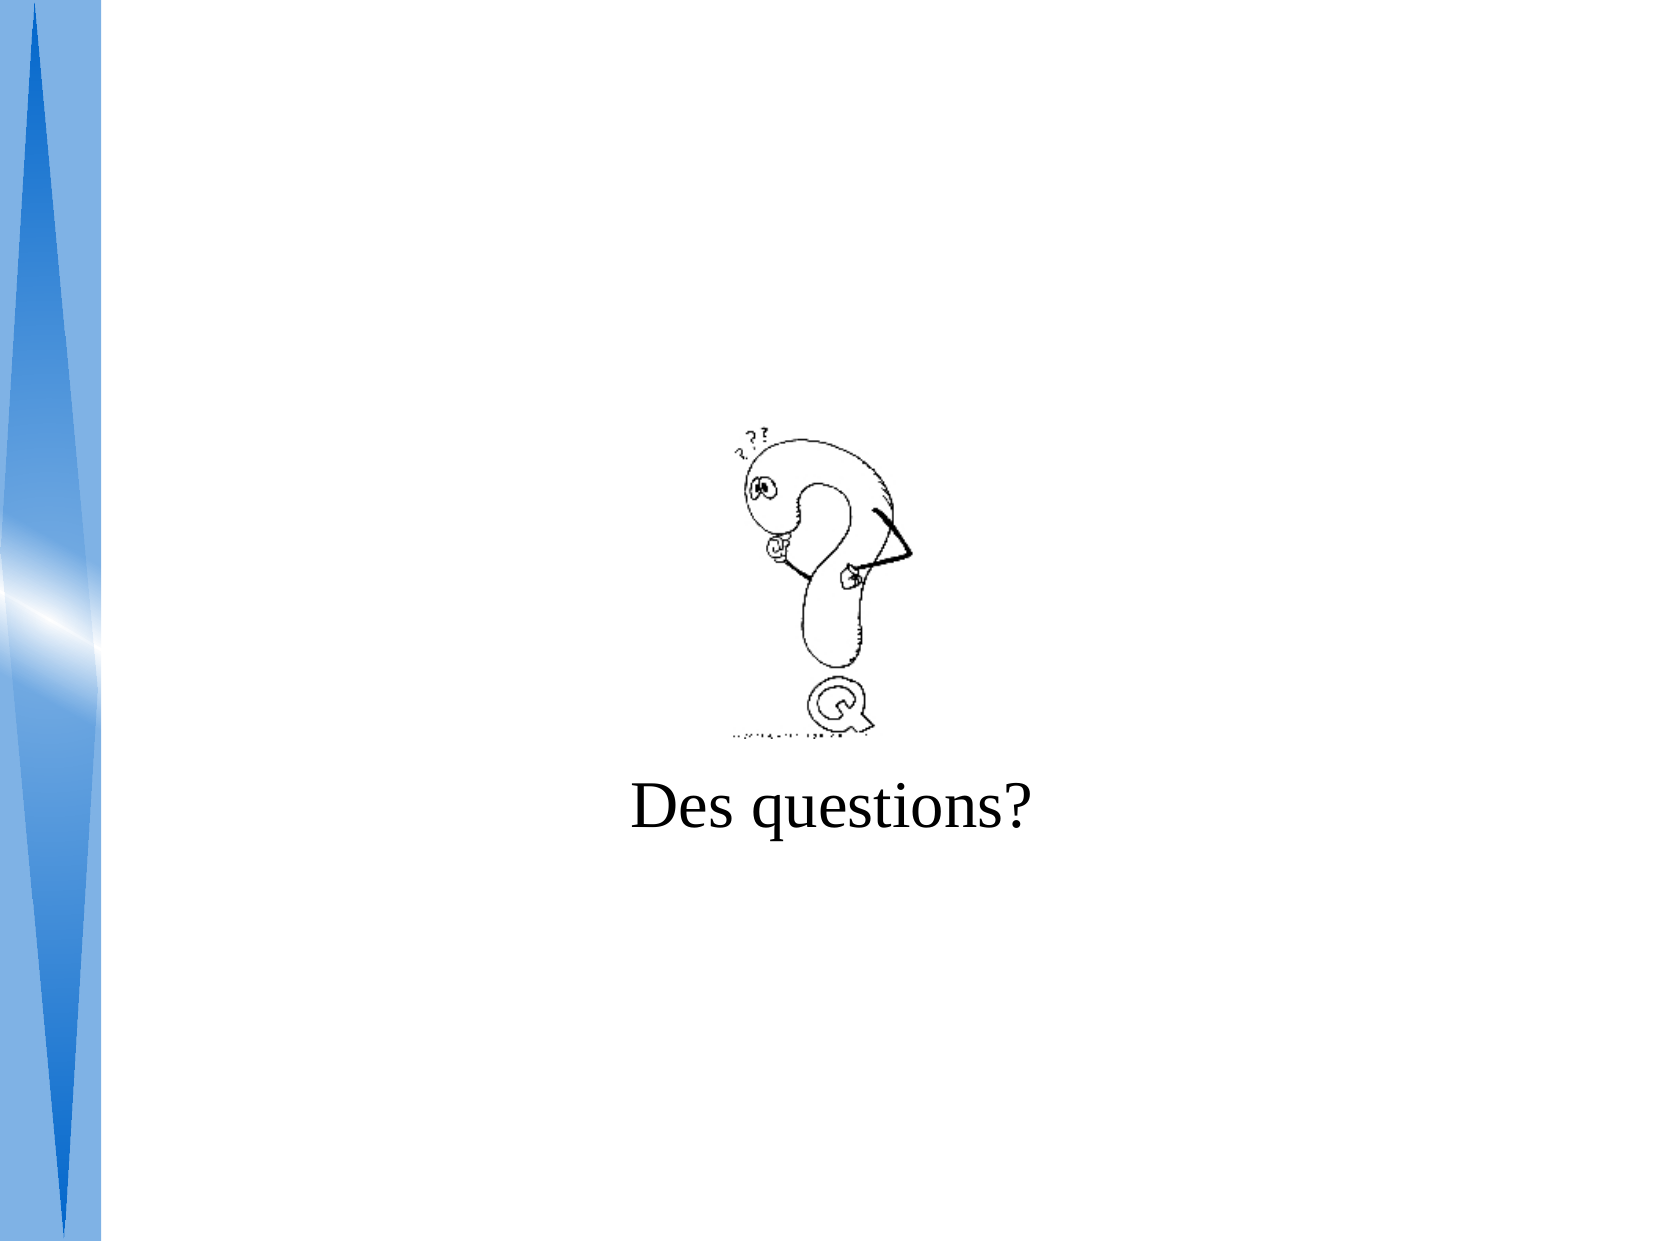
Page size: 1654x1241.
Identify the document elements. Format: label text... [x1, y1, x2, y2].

subtitle Des questions? [138, 91, 1527, 1149]
picture [732, 425, 916, 739]
